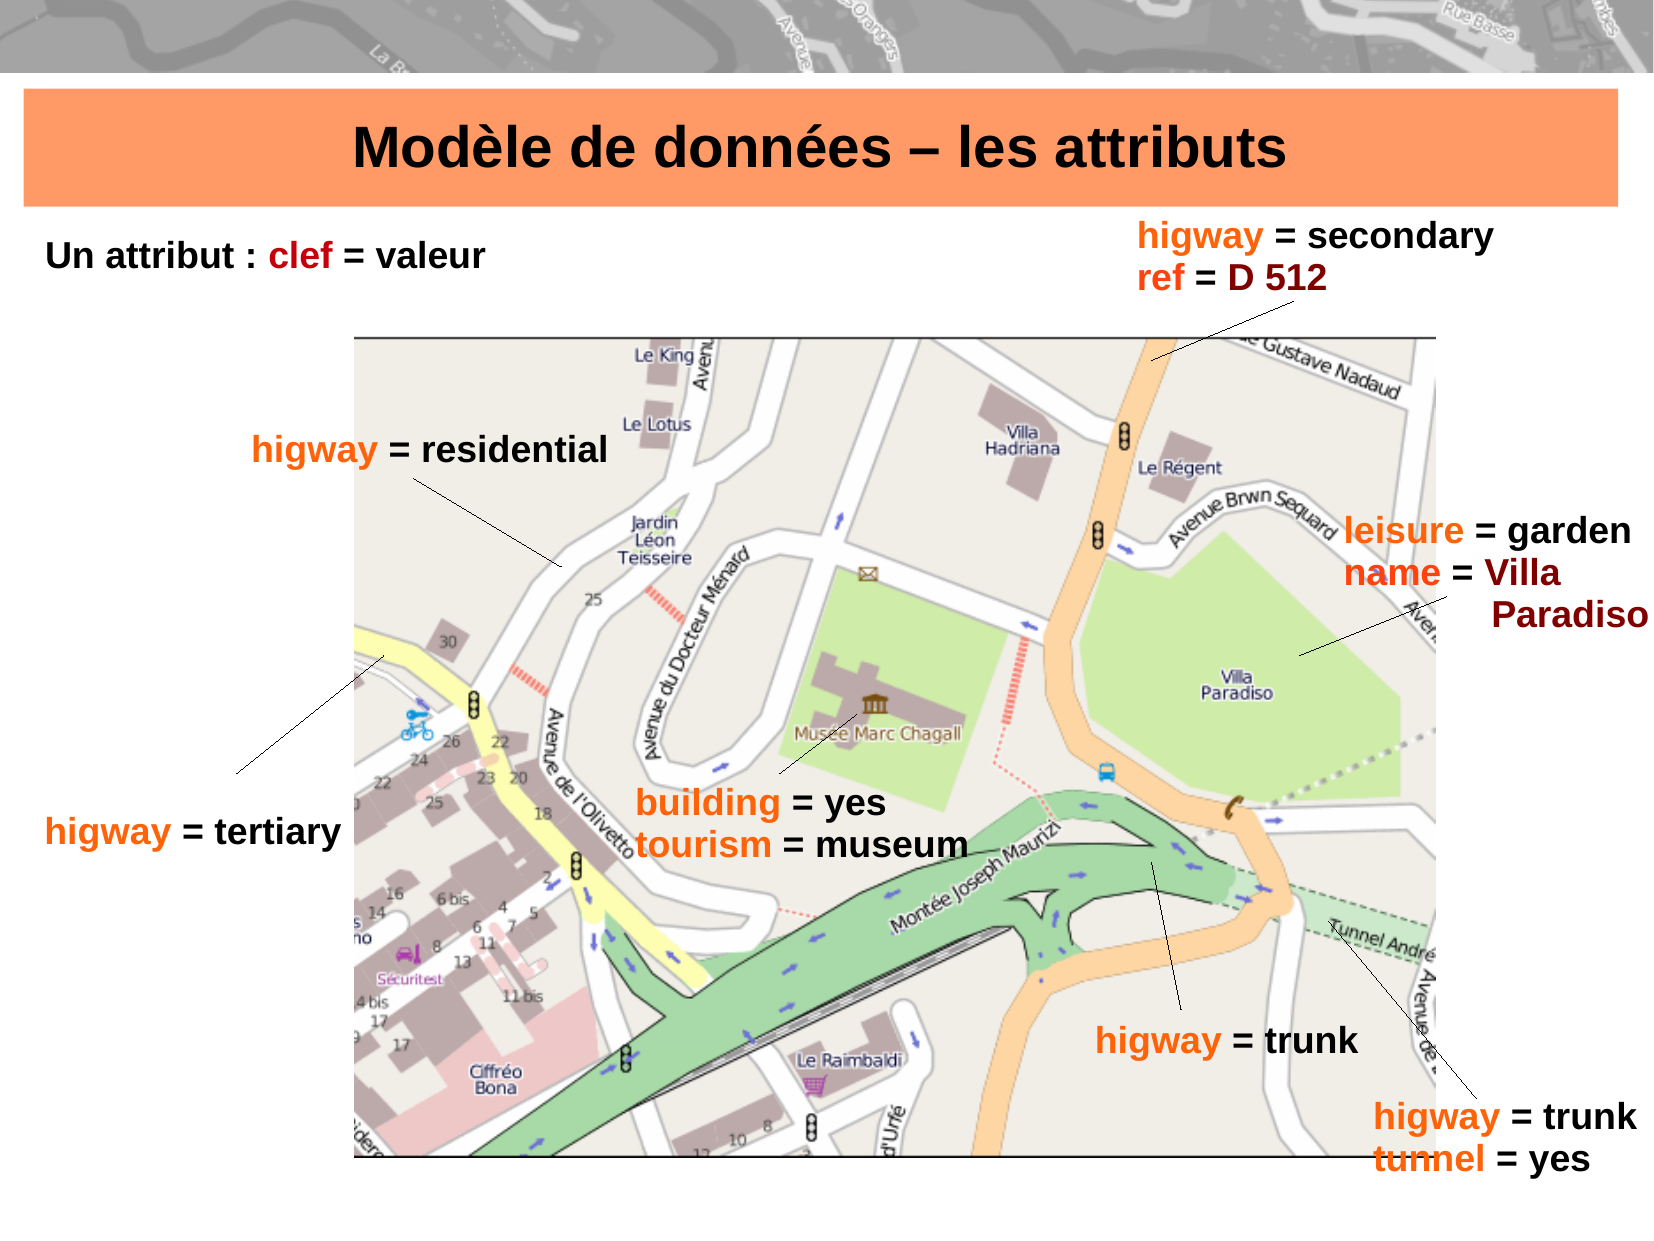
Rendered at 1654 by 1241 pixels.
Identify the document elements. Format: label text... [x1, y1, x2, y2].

text_box higway = secondary ref = D 512 [1122, 206, 1510, 306]
text_box leisure = garden name = Villa Paradiso [1328, 501, 1654, 643]
text_box higway = tertiary [29, 803, 357, 860]
text_box higway = trunk tunnel = yes [1358, 1088, 1653, 1188]
text_box building = yes tourism = museum [620, 773, 985, 873]
table_header [826, 12, 1240, 77]
table_header [413, 12, 826, 77]
picture [0, 0, 1654, 73]
text_box higway = residential [236, 421, 624, 479]
picture [354, 334, 1436, 1158]
table_header [1240, 12, 1653, 77]
text_box higway = trunk [1079, 1012, 1374, 1069]
text_box Un attribut : clef = valeur [30, 226, 935, 296]
table_header [0, 12, 413, 77]
text_box Modèle de données – les attributs [23, 88, 1619, 207]
